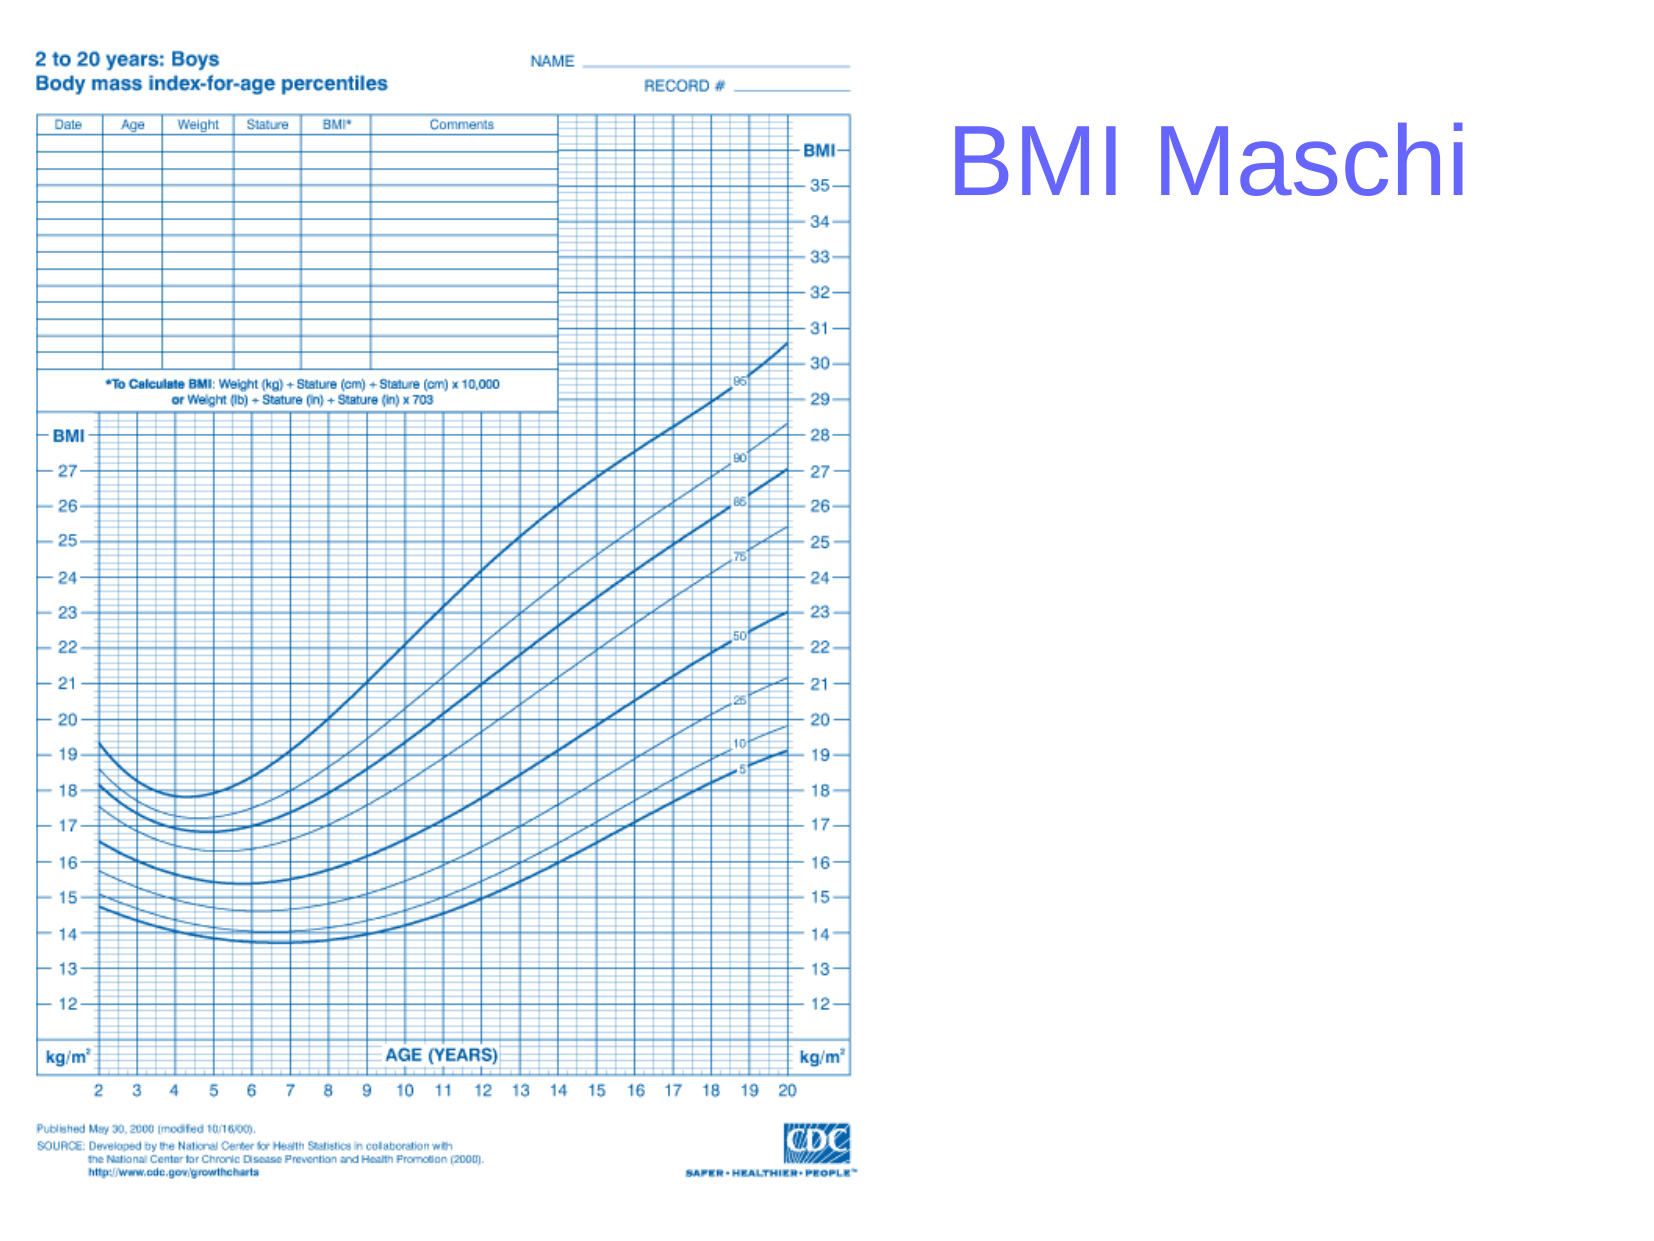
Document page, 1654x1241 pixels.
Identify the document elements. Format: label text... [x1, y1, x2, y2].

picture [35, 45, 900, 1182]
text_box BMI Maschi [933, 97, 1485, 225]
